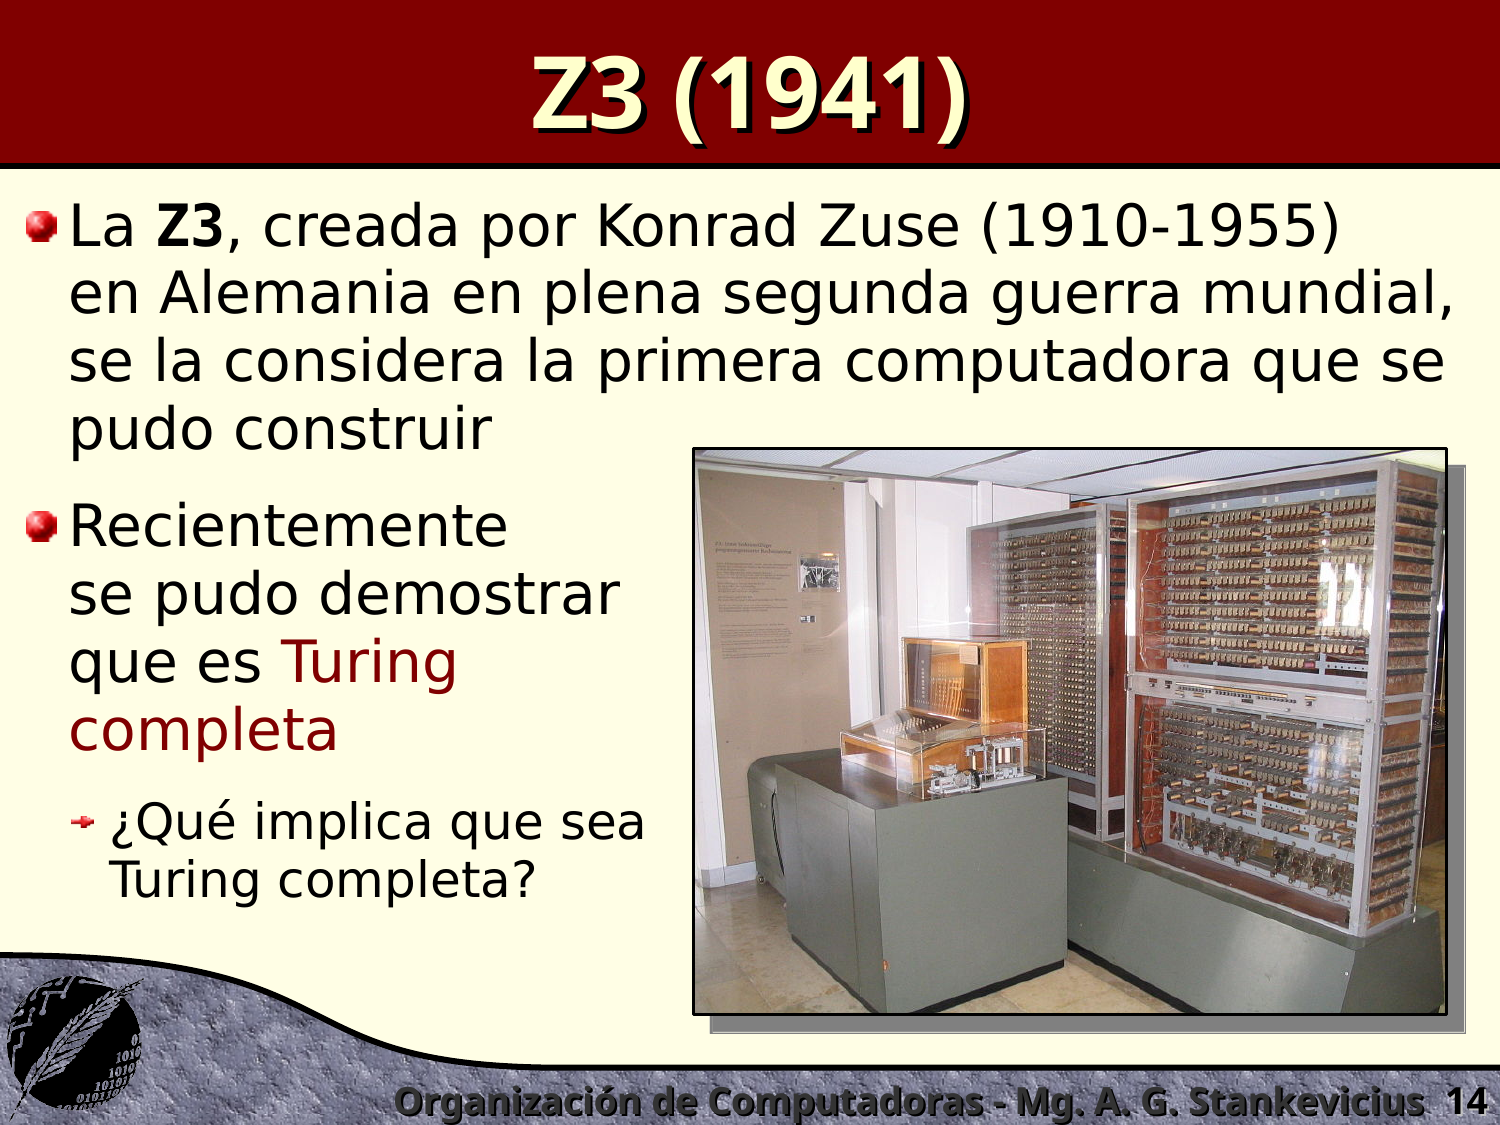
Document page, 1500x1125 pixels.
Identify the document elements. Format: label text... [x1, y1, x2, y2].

picture [802, 1100, 806, 1110]
list La Z3, creada por Konrad Zuse (1910-1955) en Alemania en plena segunda guerra mundial, se la considera la primera computadora que se pudo construir Recientemente se pudo demostrar que es Turing completa ¿Qué implica que sea Turing completa? [11, 192, 1486, 935]
picture [1058, 1100, 1065, 1110]
title Z3 (1941) [15, 5, 1485, 160]
picture [448, 1100, 455, 1110]
picture [0, 959, 1500, 1125]
picture [695, 450, 1446, 1013]
